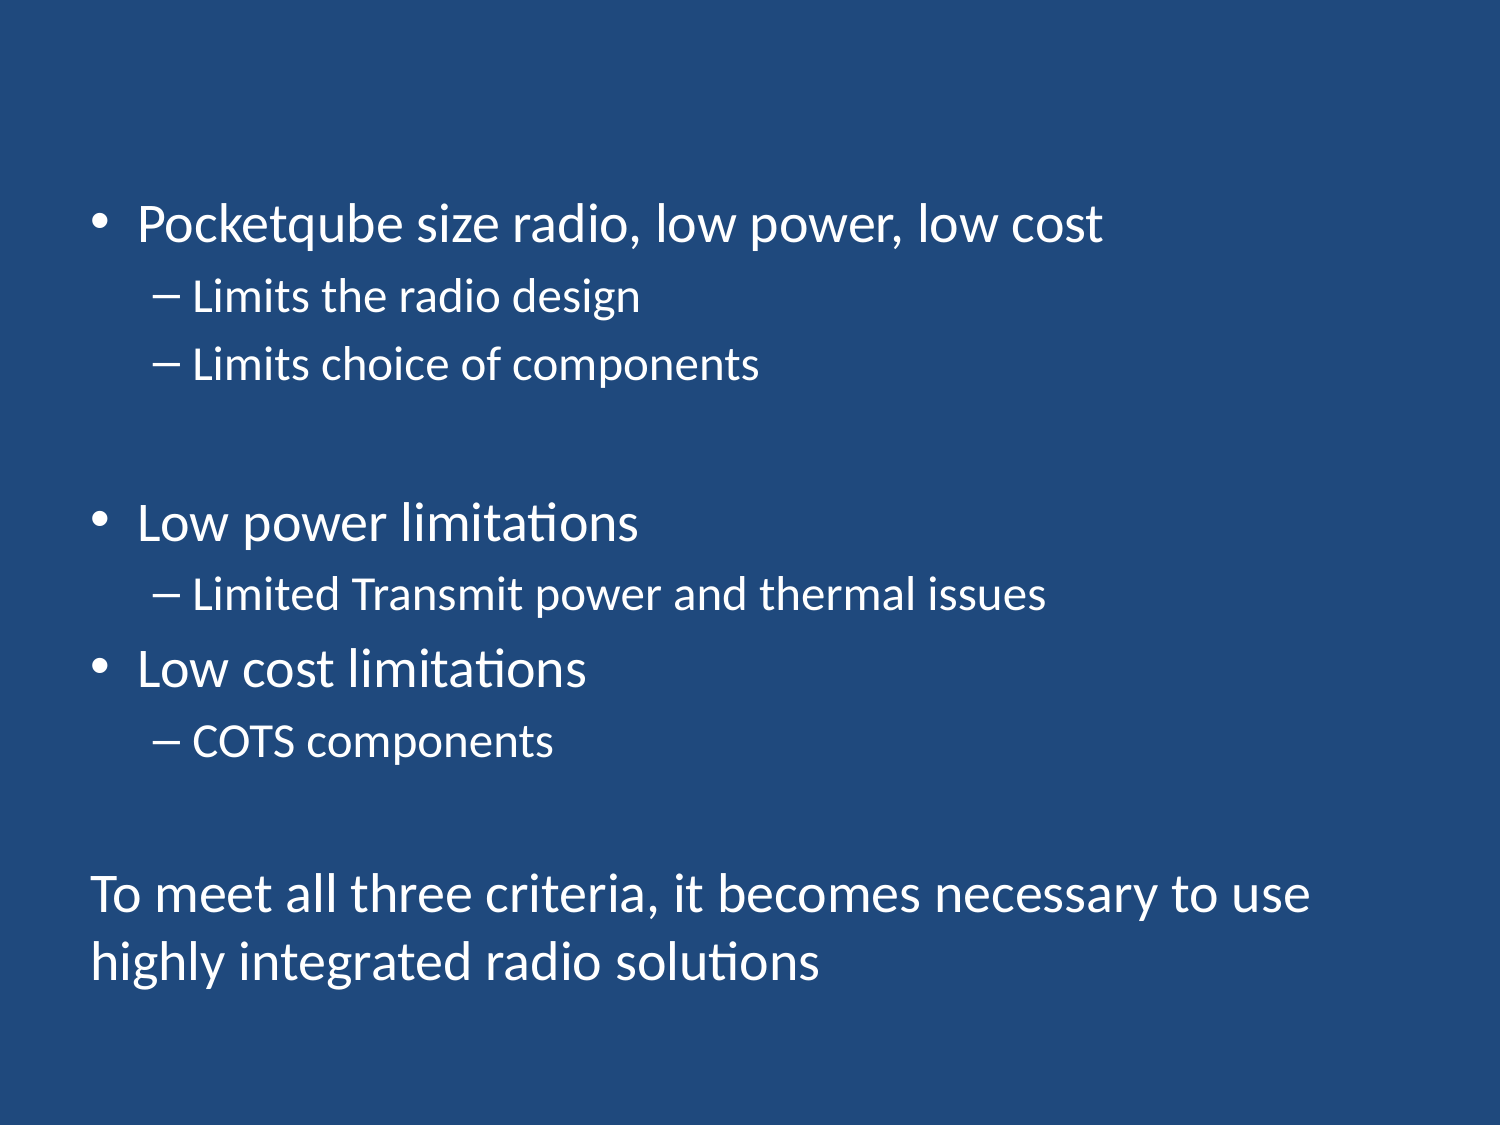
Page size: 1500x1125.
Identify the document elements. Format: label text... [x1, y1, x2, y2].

list Pocketqube size radio, low power, low cost Limits the radio design Limits choice of components Low power limitations Limited Transmit power and thermal issues Low cost limitations COTS components To meet all three criteria, it becomes necessary to use highly integrated radio solutions [75, 100, 1425, 1005]
